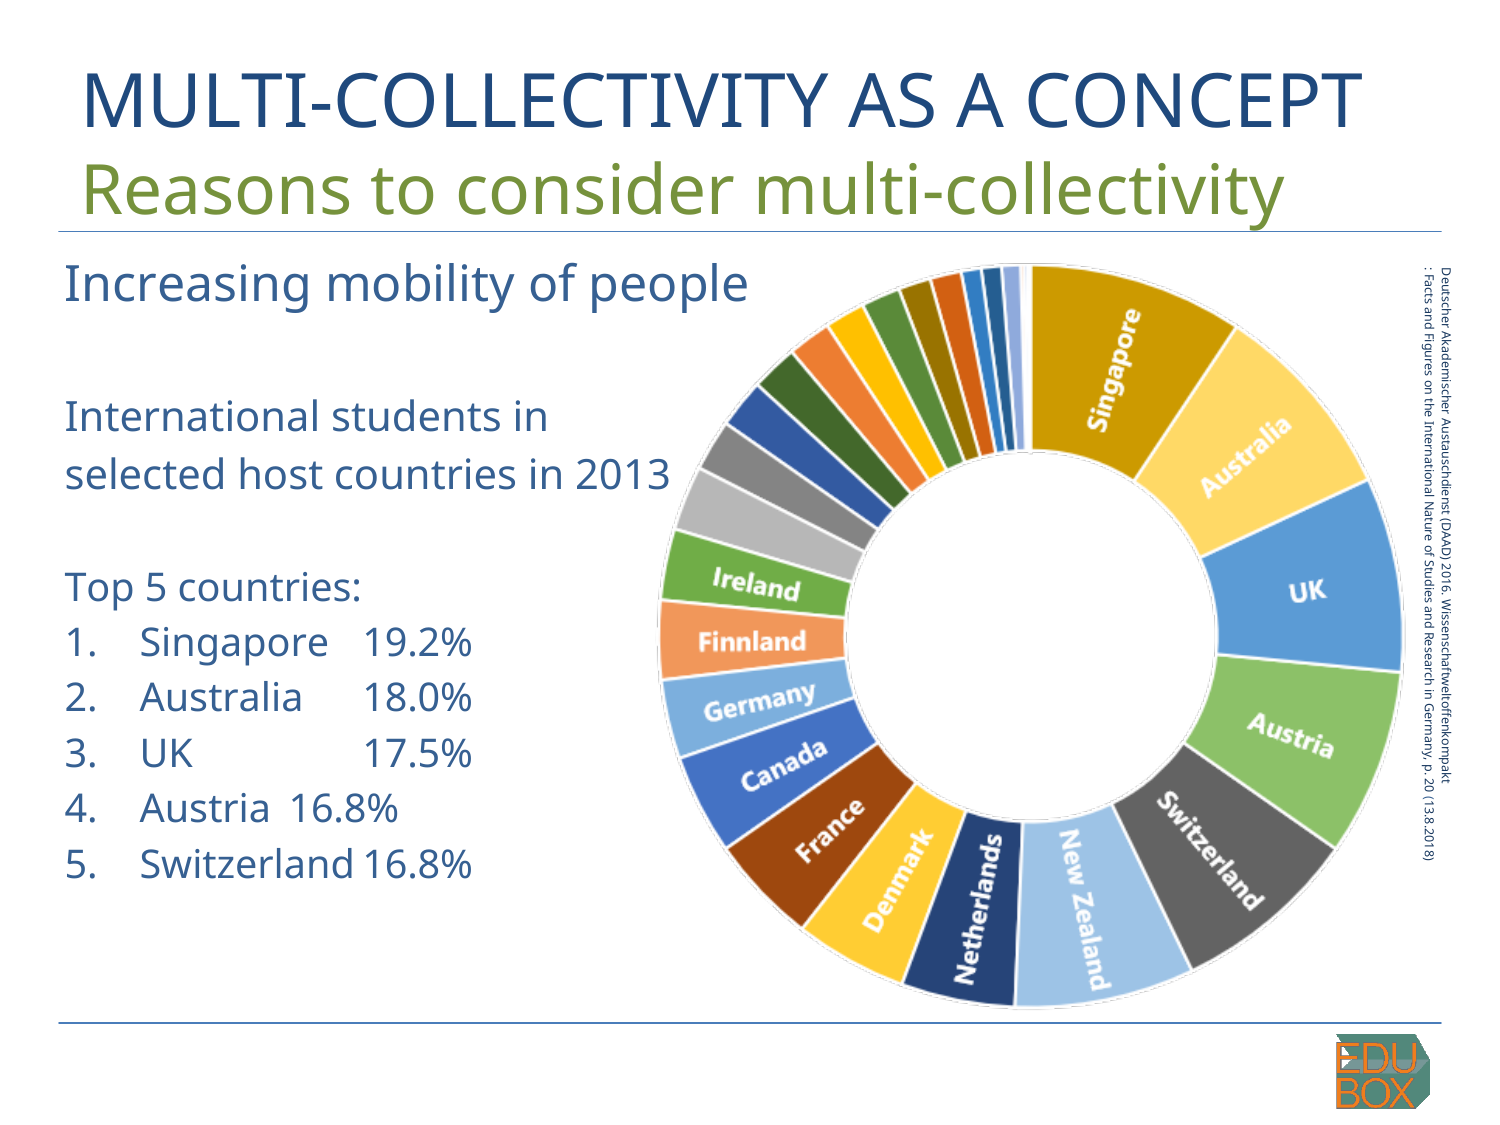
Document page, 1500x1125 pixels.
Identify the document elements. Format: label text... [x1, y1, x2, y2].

title MULTI-COLLECTIVITY AS A CONCEPT [64, 42, 1471, 153]
picture [1328, 1028, 1437, 1114]
list Increasing mobility of people International students in selected host countries in 2013 Top 5 countries: Singapore 19.2% Australia 18.0% UK 17.5% Austria 16.8% Switzerland 16.8% [49, 244, 1400, 343]
picture [327, 253, 1500, 1025]
list Reasons to consider multi-collectivity [64, 153, 1412, 247]
text_box Deutscher Akademischer Austauschdienst (DAAD) 2016. Wissenschaftweltoffenkompakt: Facts and Figures on the International Nature of Studies and Research in Germany, p. 20 (13.8.2018) [1413, 253, 1462, 1003]
